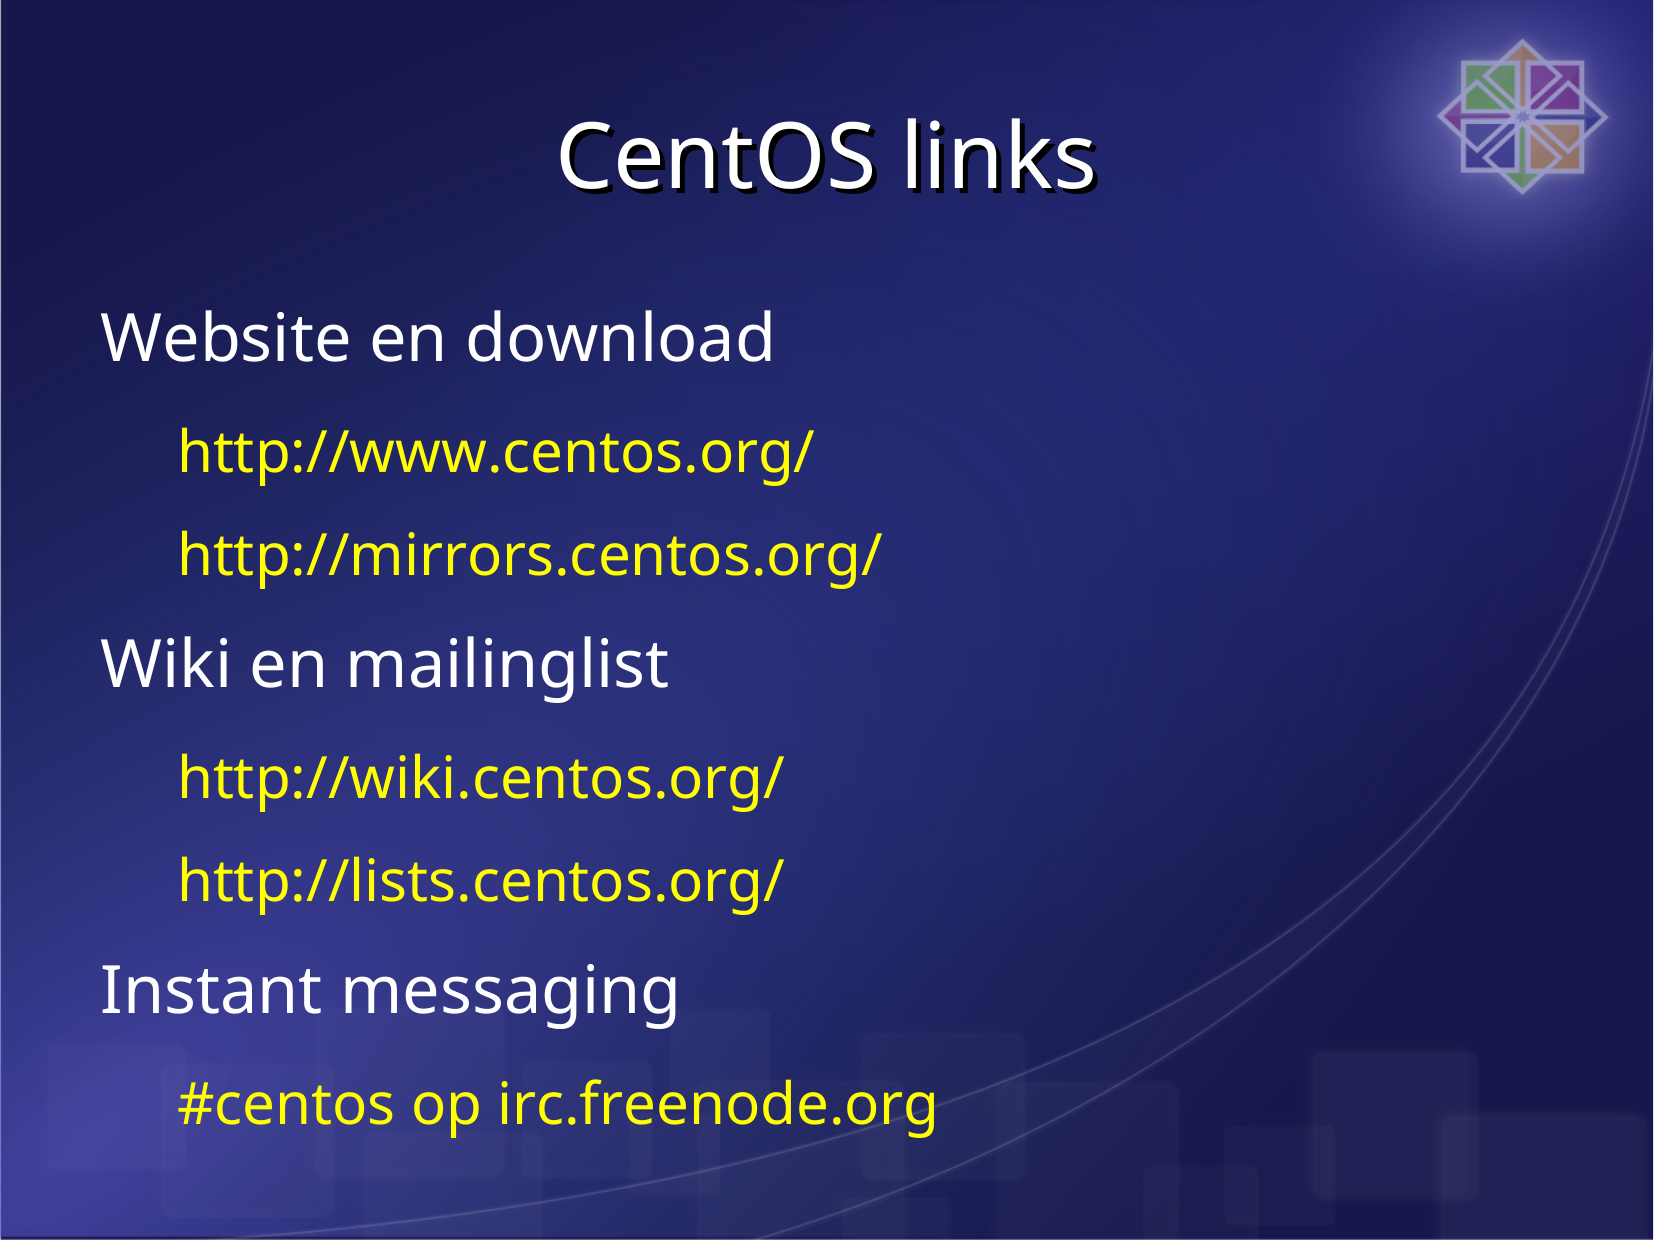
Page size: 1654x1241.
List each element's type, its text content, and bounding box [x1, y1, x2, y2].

picture [0, 0, 1654, 1241]
list Website en download http://www.centos.org/ http://mirrors.centos.org/ Wiki en mailinglist http://wiki.centos.org/ http://lists.centos.org/ Instant messaging #centos op irc.freenode.org [82, 290, 1571, 1095]
title CentOS links [82, 56, 1571, 250]
